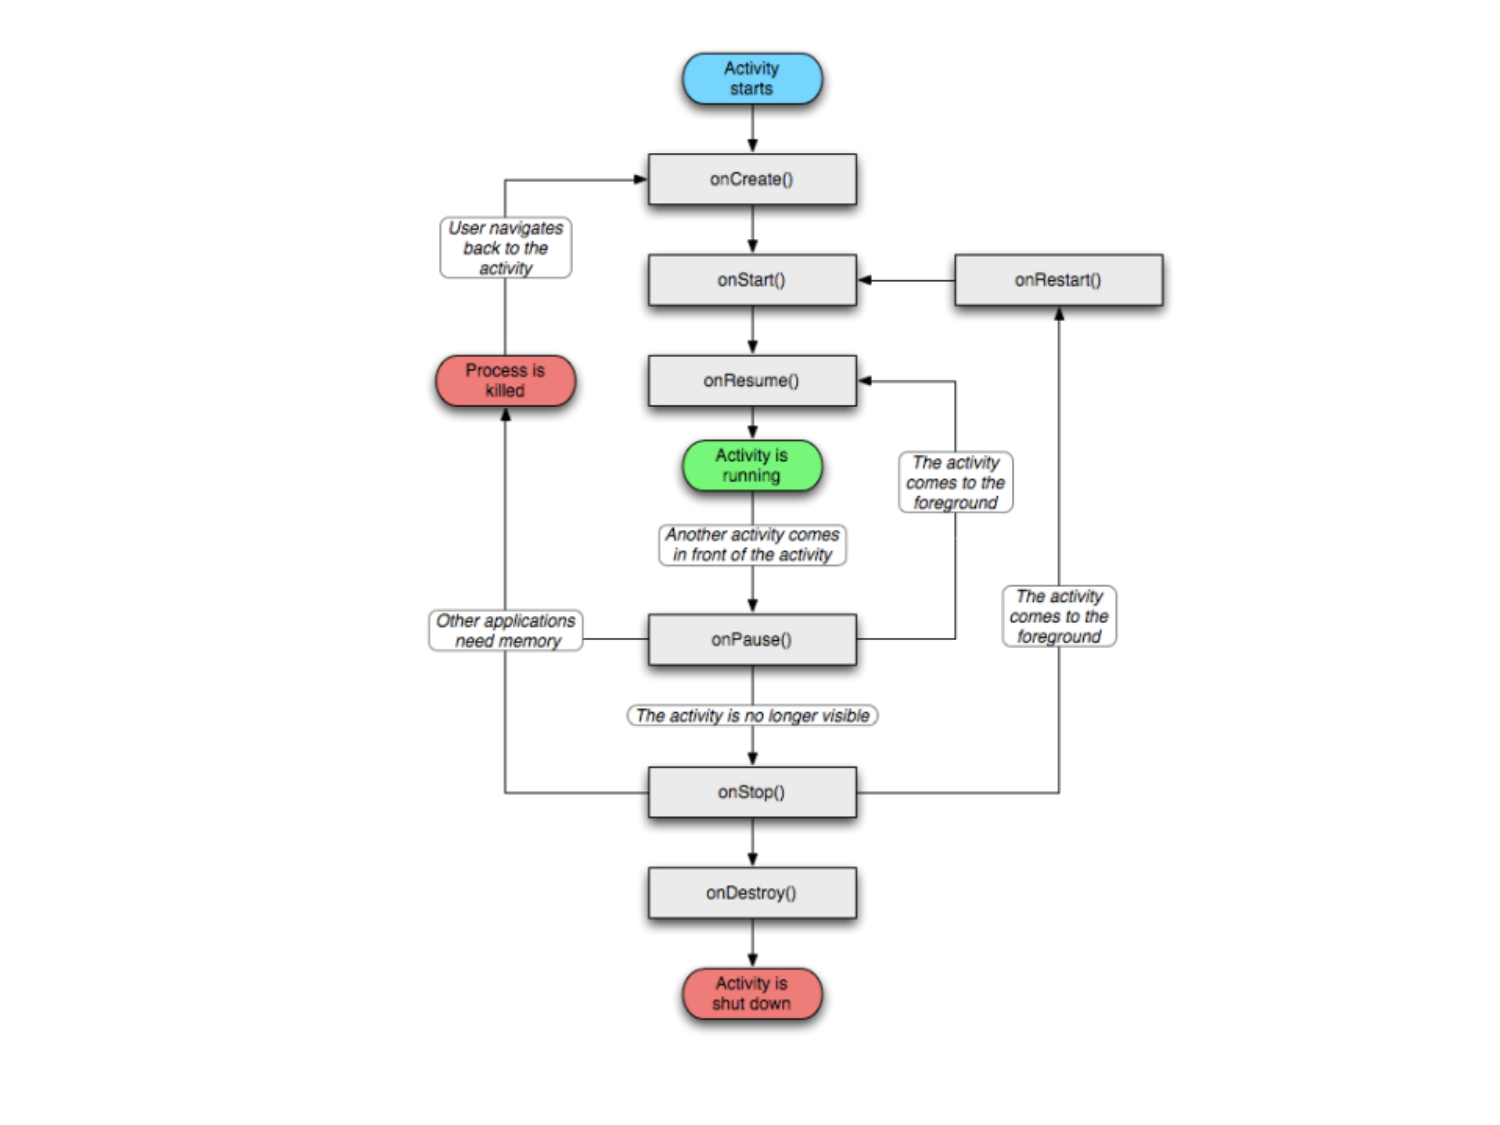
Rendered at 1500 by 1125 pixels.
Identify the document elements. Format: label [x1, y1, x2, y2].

picture [407, 30, 1191, 1053]
